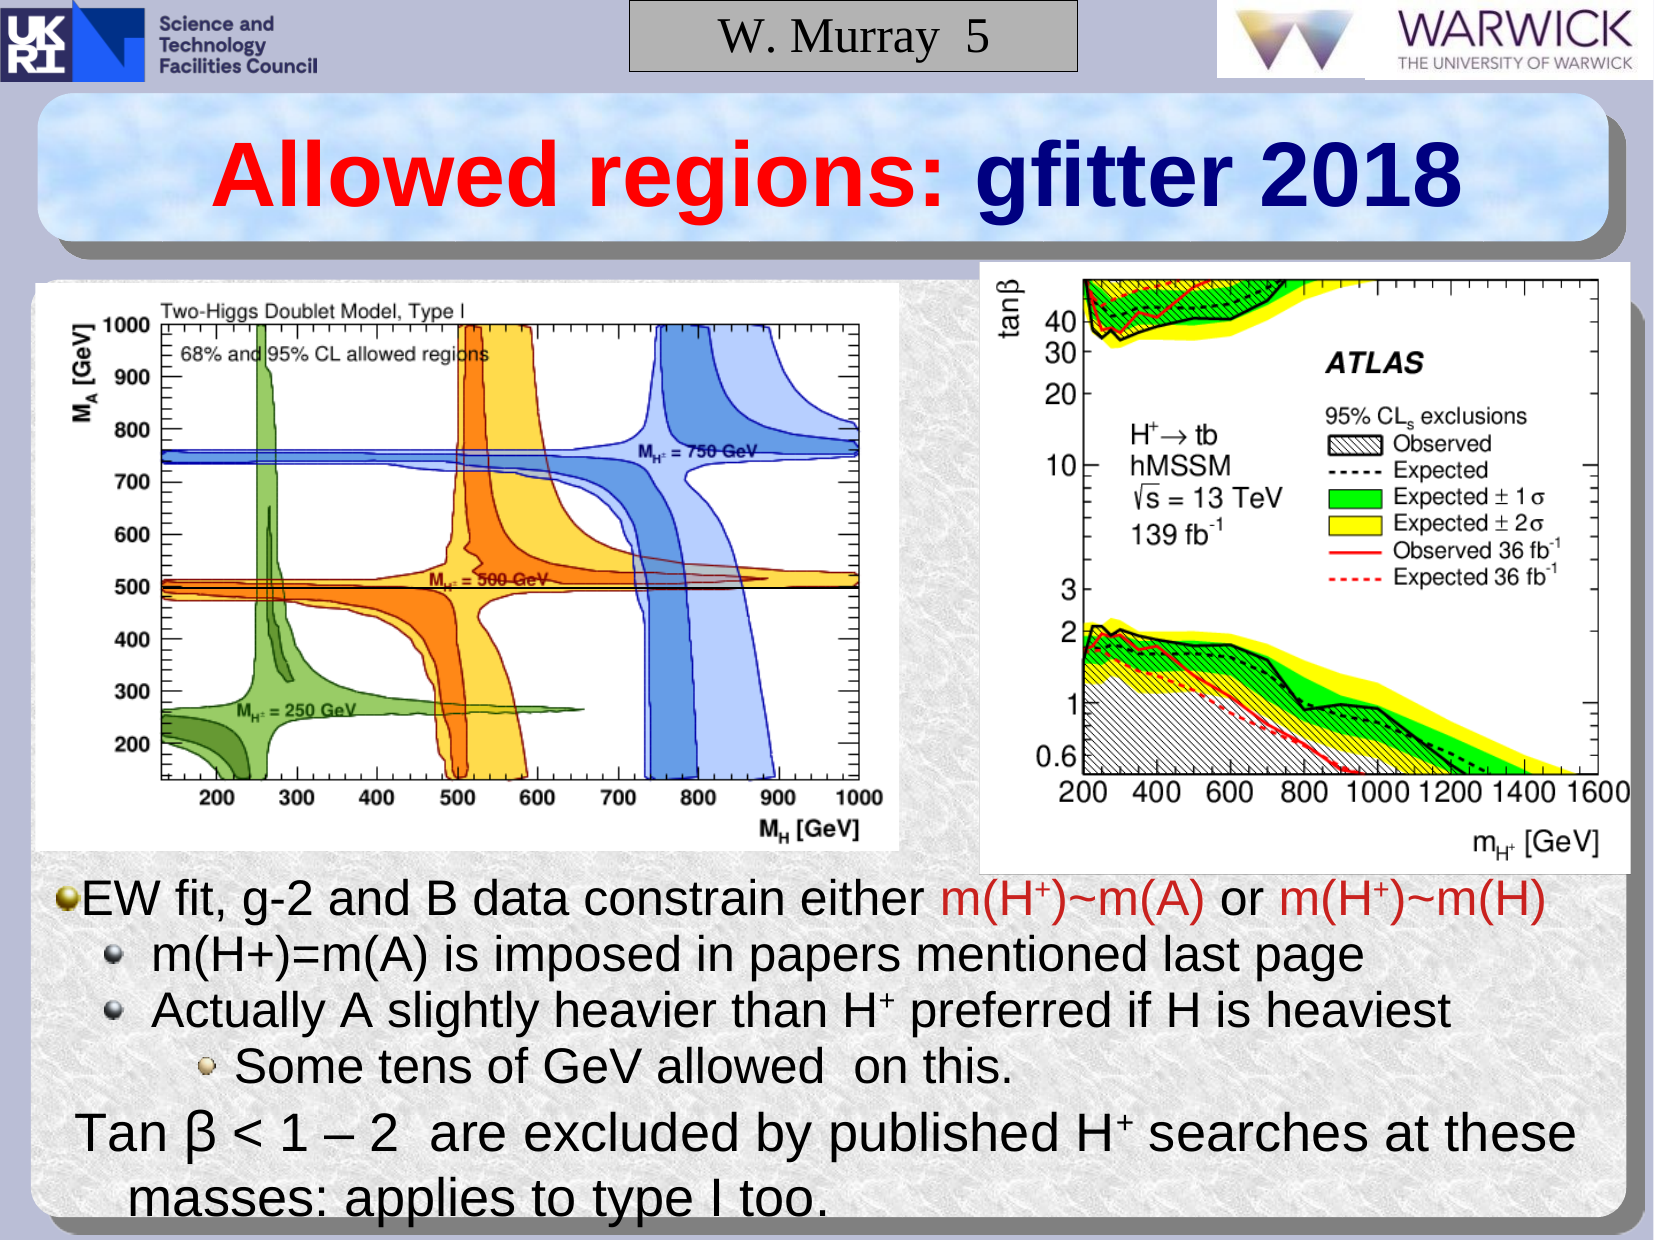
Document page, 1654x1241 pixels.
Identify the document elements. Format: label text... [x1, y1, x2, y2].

picture [37, 93, 1609, 242]
picture [0, 0, 317, 82]
title Allowed regions: gfitter 2018 [90, 101, 1584, 249]
picture [30, 262, 1654, 1218]
list EW fit, g-2 and B data constrain either m(H+)~m(A) or m(H+)~m(H) m(H+)=m(A) is imposed in papers mentioned last page Actually A slightly heavier than H+ preferred if H is heaviest Some tens of GeV allowed on this. Tan β < 1 – 2 are excluded by published H+ searches at these masses: applies to type I too. [56, 870, 1591, 1241]
picture [1217, 0, 1654, 80]
